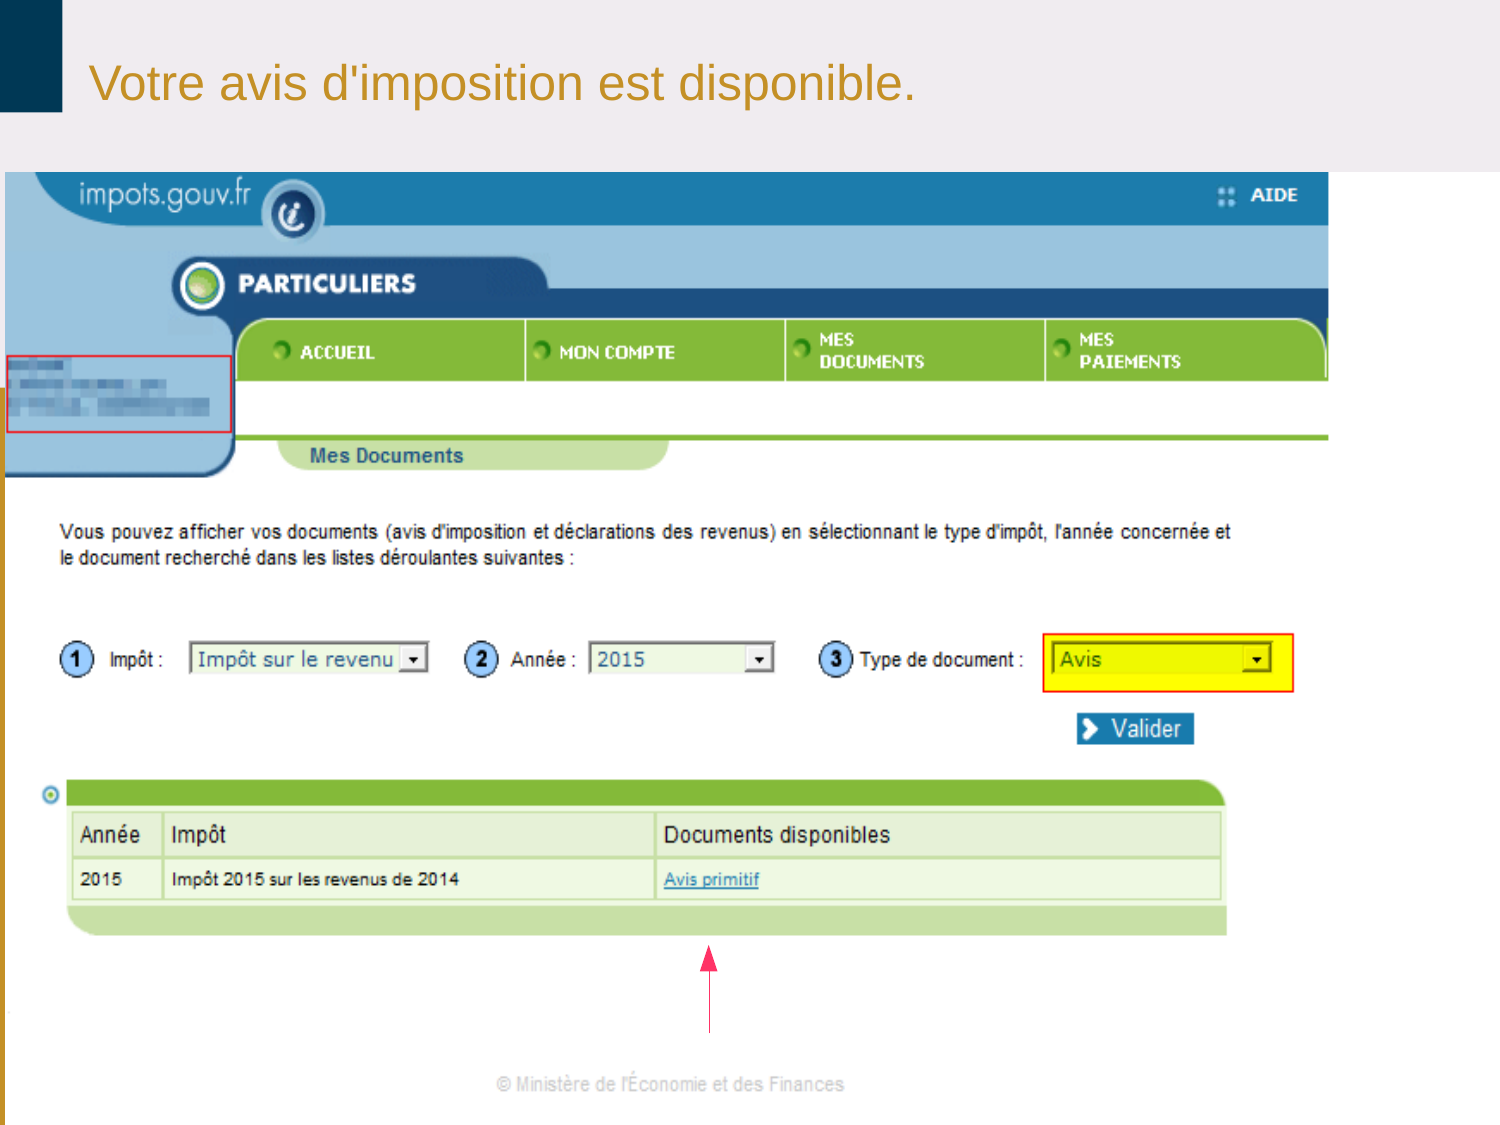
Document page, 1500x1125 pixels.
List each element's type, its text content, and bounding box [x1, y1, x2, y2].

title Votre avis d'imposition est disponible. [88, 29, 1329, 140]
picture [5, 172, 1500, 1125]
